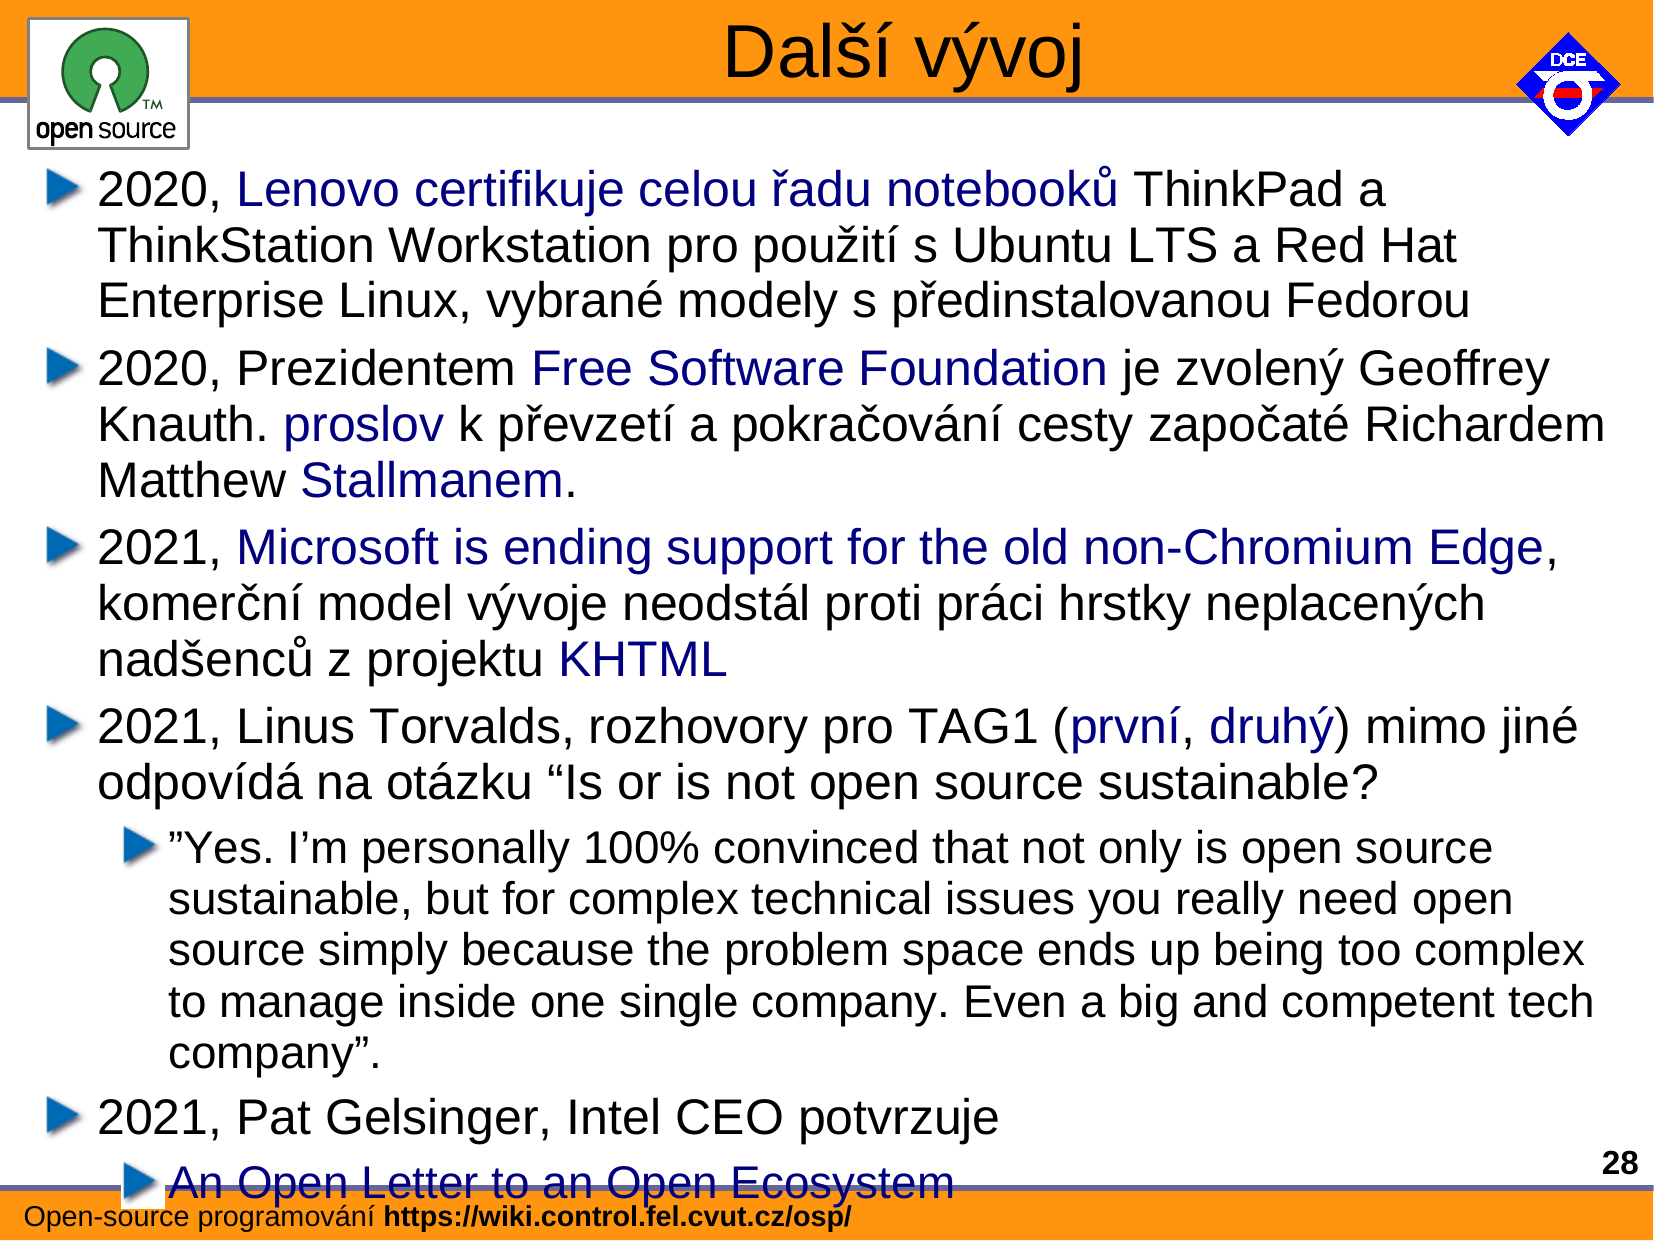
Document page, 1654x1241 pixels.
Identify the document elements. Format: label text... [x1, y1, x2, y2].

title Další vývoj [178, 5, 1631, 97]
picture [121, 1158, 165, 1209]
list 2020, Lenovo certifikuje celou řadu notebooků ThinkPad a ThinkStation Workstation pro použití s Ubuntu LTS a Red Hat Enterprise Linux, vybrané modely s předinstalovanou Fedorou 2020, Prezidentem Free Software Foundation je zvolený Geoffrey Knauth. proslov k převzetí a pokračování cesty započaté Richardem Matthew Stallmanem. 2021, Microsoft is ending support for the old non-Chromium Edge, komerční model vývoje neodstál proti práci hrstky neplacených nadšenců z projektu KHTML 2021, Linus Torvalds, rozhovory pro TAG1 (první, druhý) mimo jiné odpovídá na otázku “Is or is not open source sustainable? ”Yes. I’m personally 100% convinced that not only is open source sustainable, but for complex technical issues you really need open source simply because the problem space ends up being too complex to manage inside one single company. Even a big and competent tech company”. 2021, Pat Gelsinger, Intel CEO potvrzuje An Open Letter to an Open Ecosystem [26, 161, 1627, 1155]
